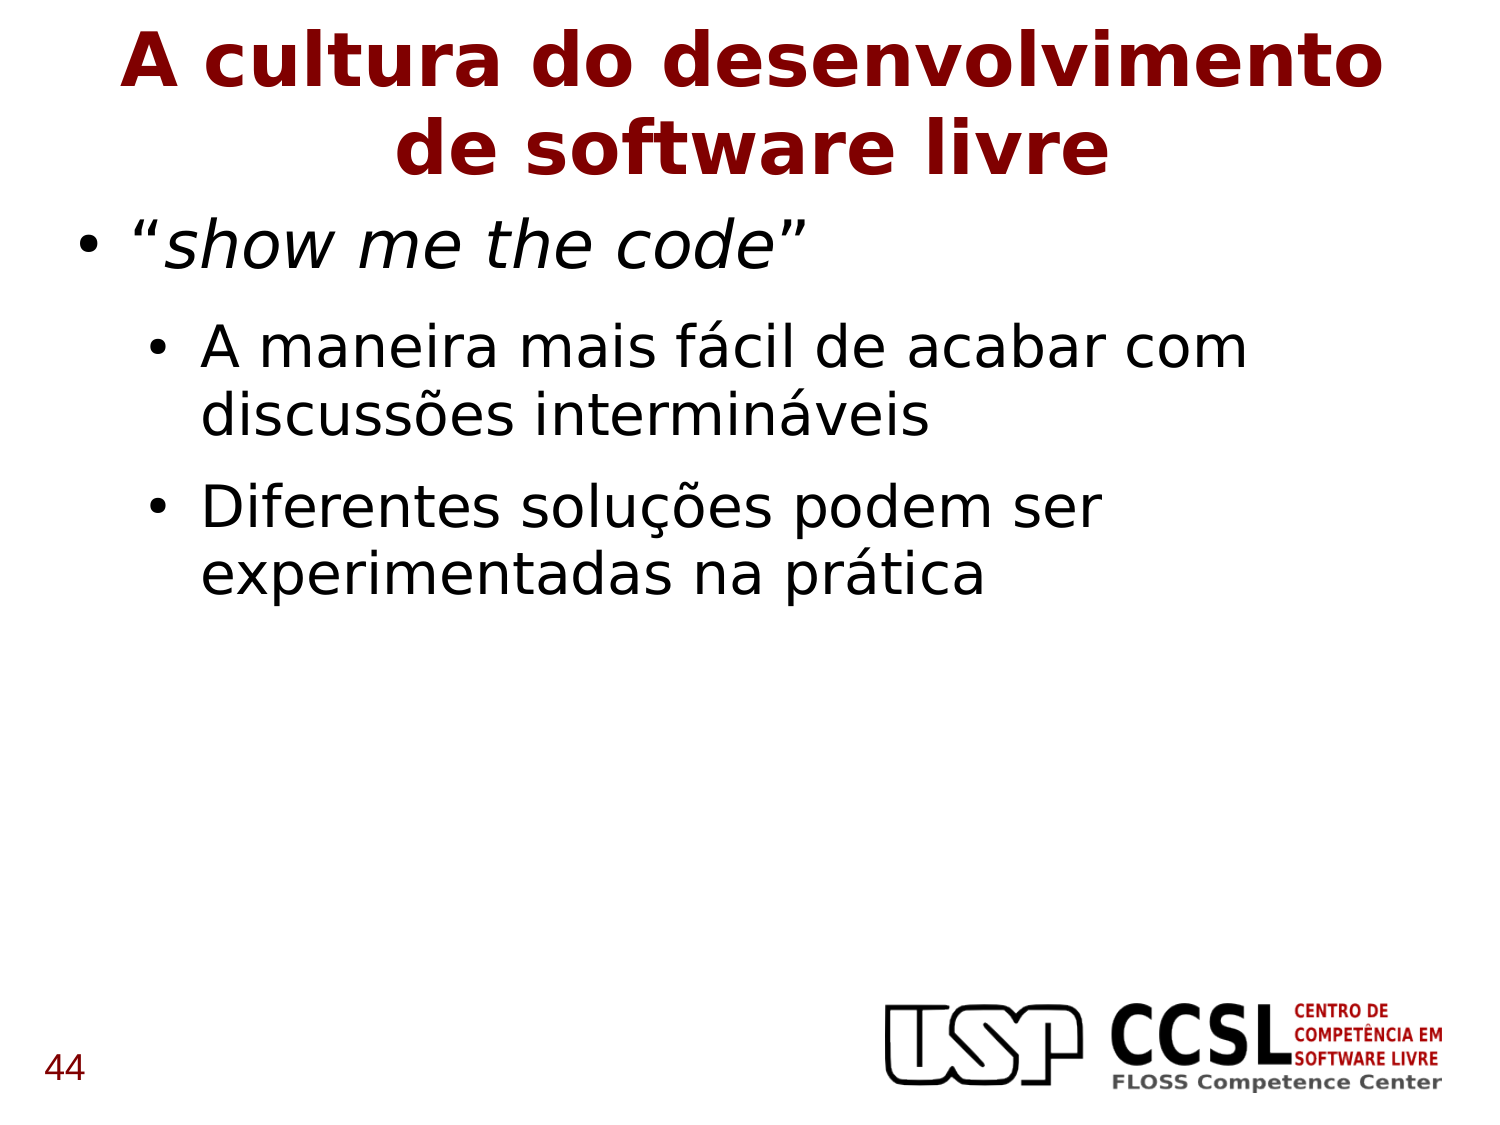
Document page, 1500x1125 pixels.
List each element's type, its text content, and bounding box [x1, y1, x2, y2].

title A cultura do desenvolvimento de software livre [59, 17, 1447, 192]
list “show me the code” A maneira mais fácil de acabar com discussões intermináveis Diferentes soluções podem ser experimentadas na prática [59, 206, 1447, 950]
picture [885, 1003, 1442, 1093]
